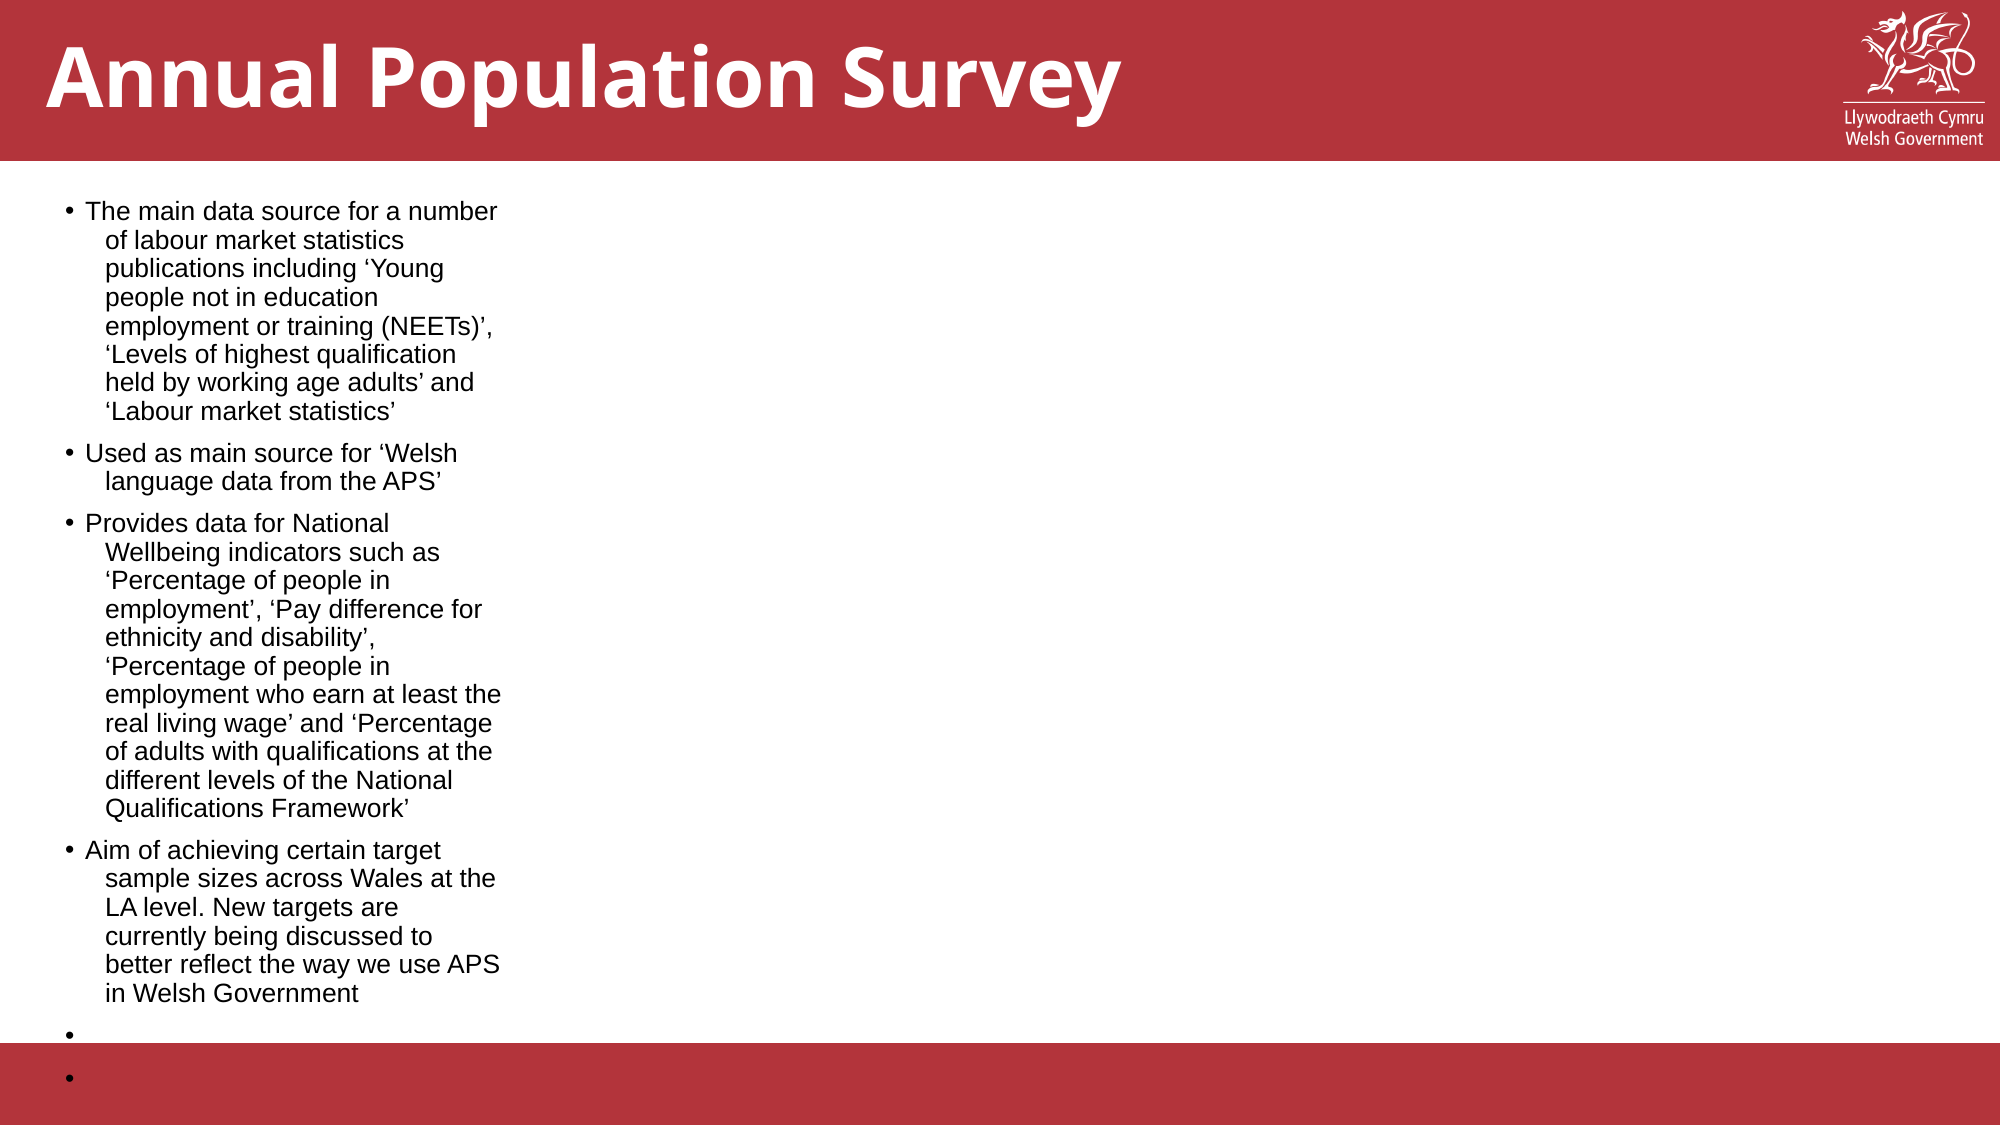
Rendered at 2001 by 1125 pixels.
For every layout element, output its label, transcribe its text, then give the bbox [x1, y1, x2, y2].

title Annual Population Survey [31, 27, 1757, 134]
list The main data source for a number of labour market statistics publications including ‘Young people not in education employment or training (NEETs)’, ‘Levels of highest qualification held by working age adults’ and ‘Labour market statistics’ Used as main source for ‘Welsh language data from the APS’ Provides data for National Wellbeing indicators such as ‘Percentage of people in employment’, ‘Pay difference for ethnicity and disability’, ‘Percentage of people in employment who earn at least the real living wage’ and ‘Percentage of adults with qualifications at the different levels of the National Qualifications Framework’ Aim of achieving certain target sample sizes across Wales at the LA level. New targets are currently being discussed to better reflect the way we use APS in Welsh Government [50, 190, 1929, 1125]
